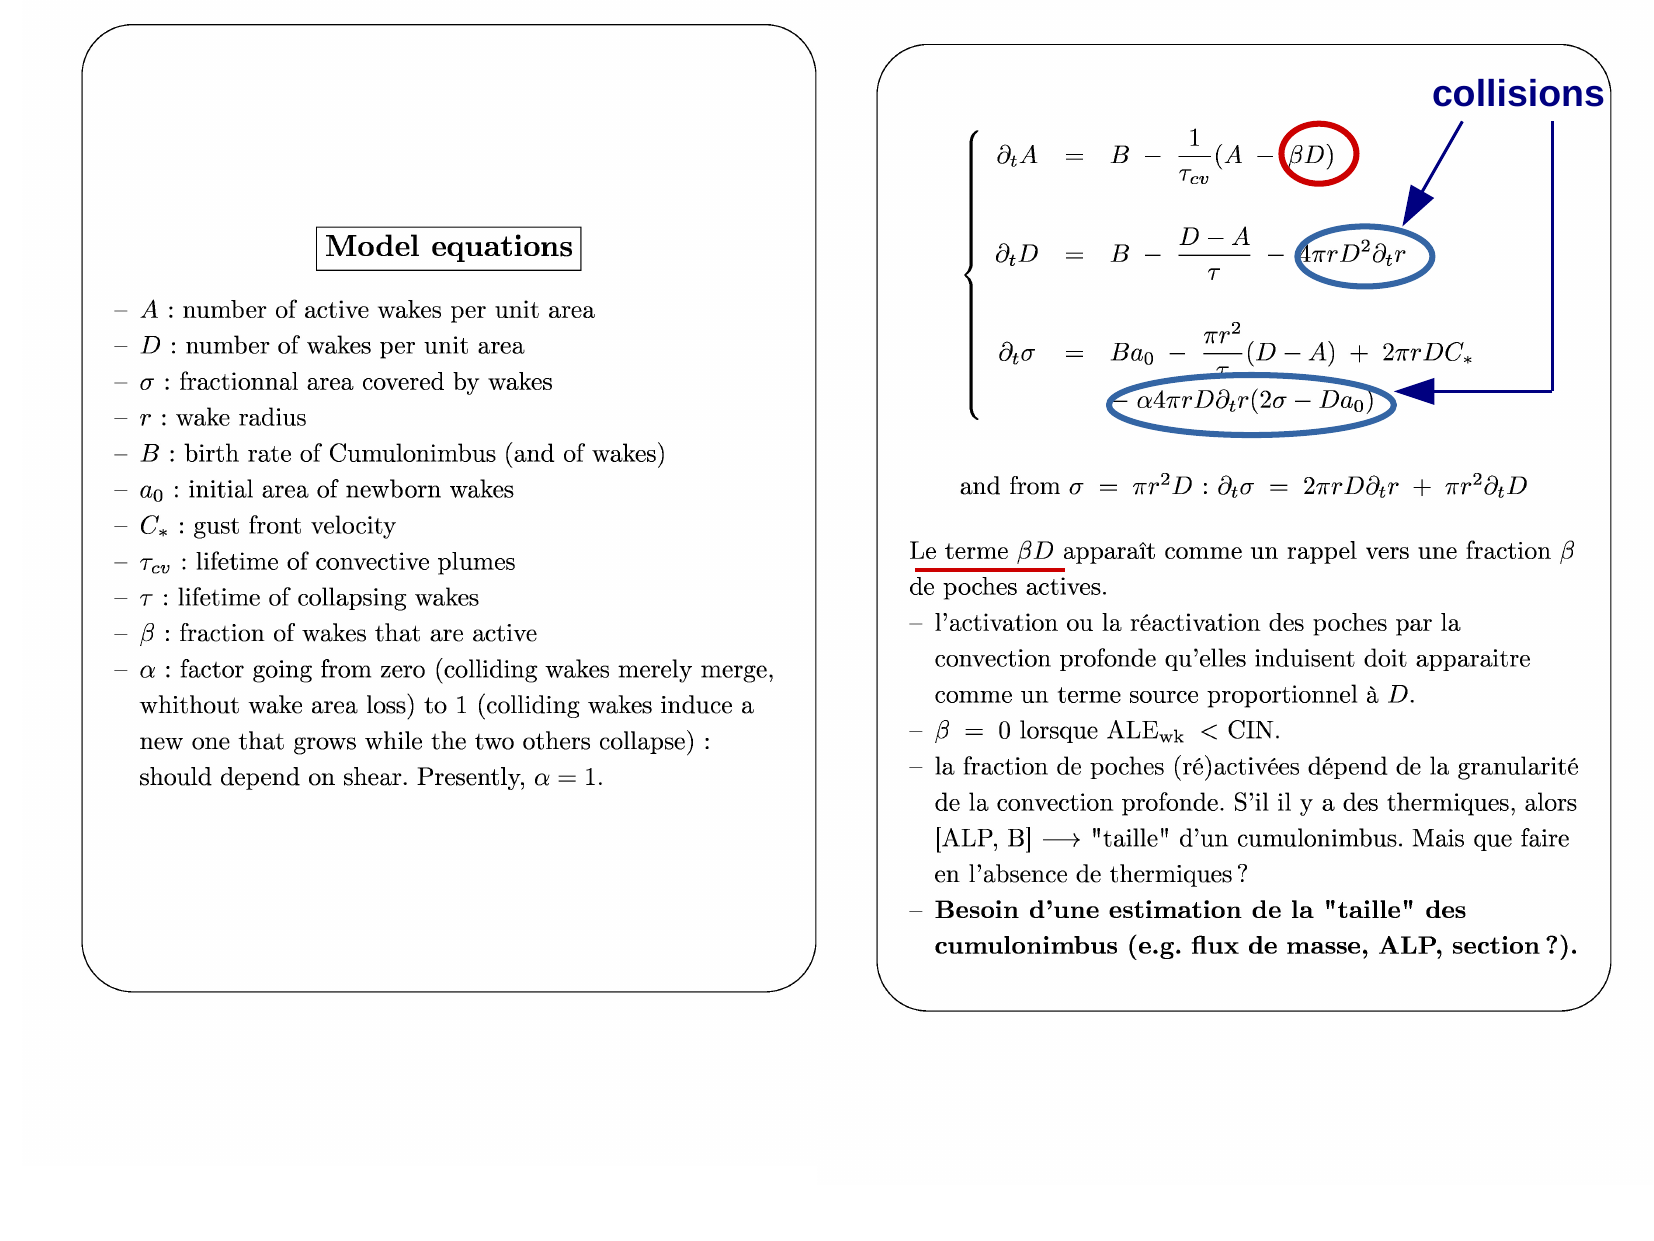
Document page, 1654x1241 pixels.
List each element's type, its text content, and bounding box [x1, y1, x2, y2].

text_box collisions [1417, 64, 1621, 122]
picture [22, 0, 1654, 1186]
